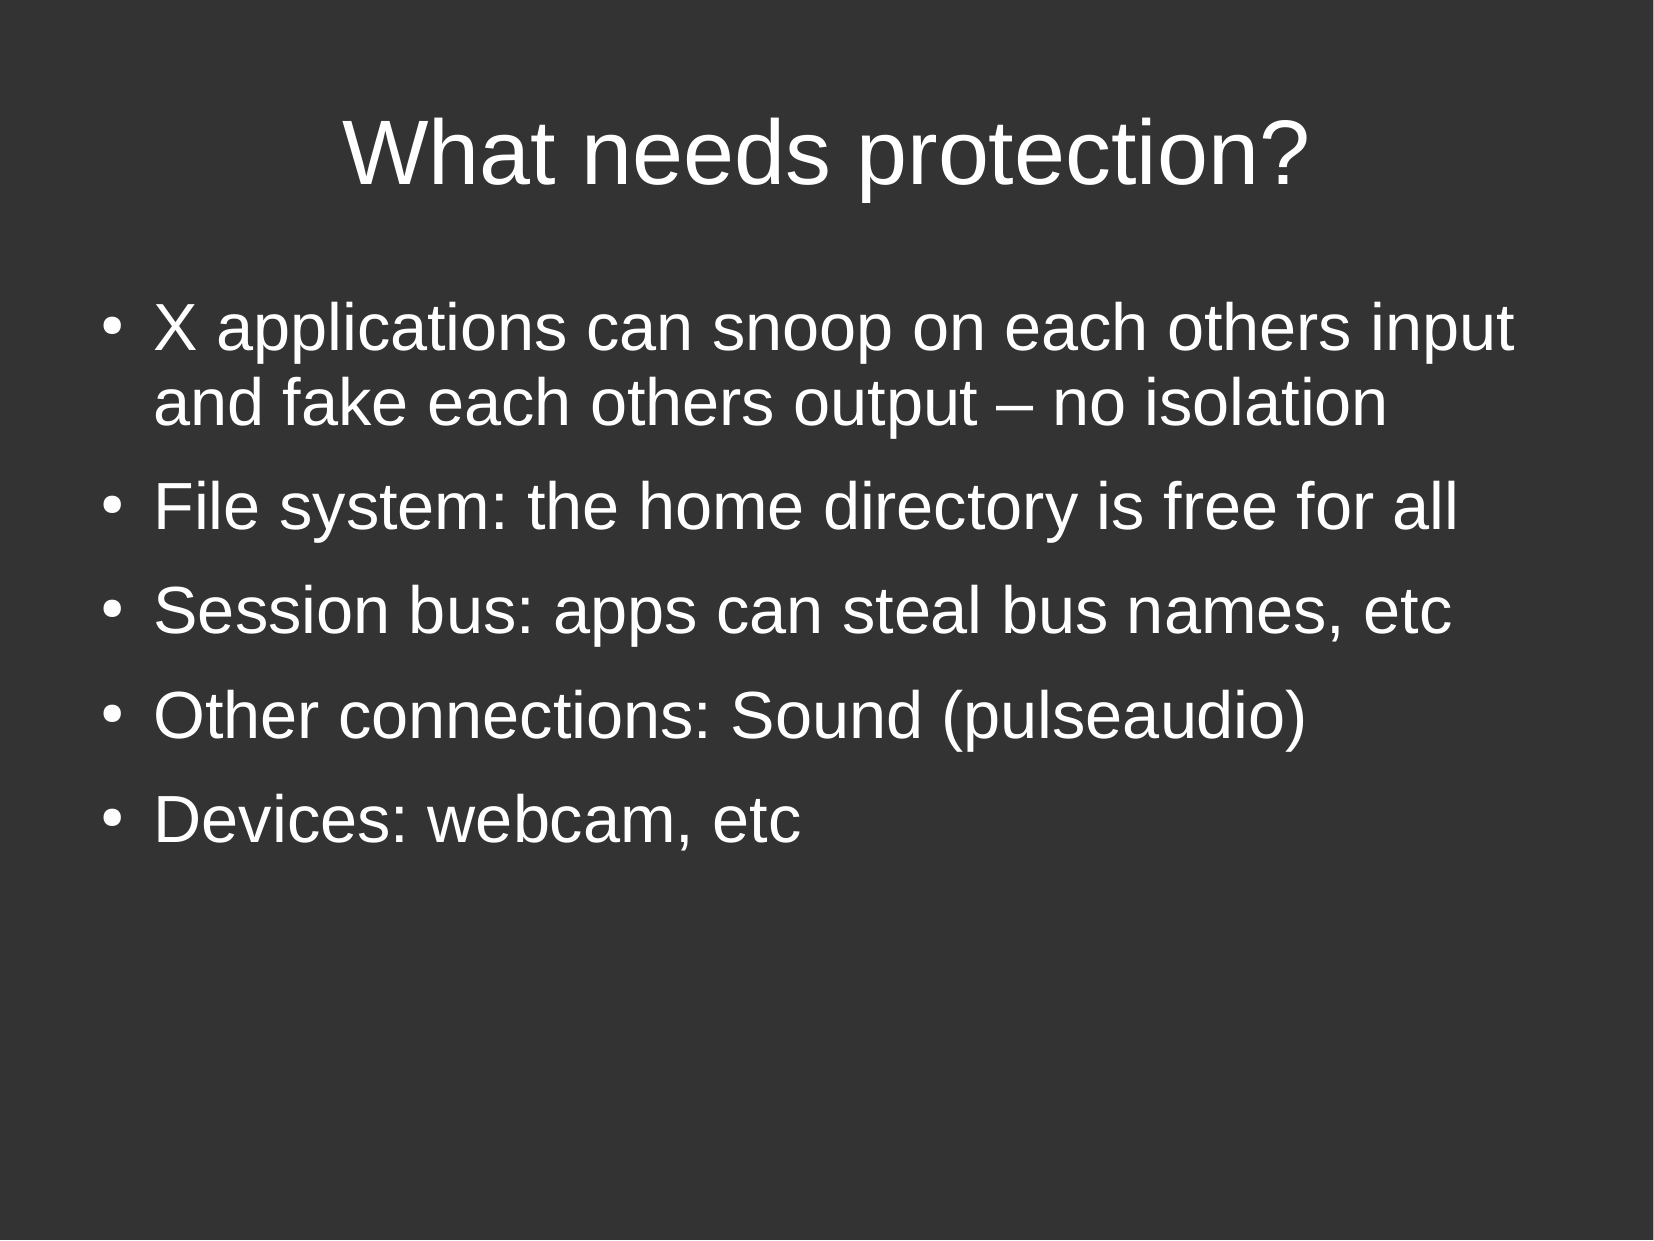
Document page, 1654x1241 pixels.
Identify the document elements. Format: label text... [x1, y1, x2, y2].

title What needs protection? [82, 49, 1571, 257]
list X applications can snoop on each others input and fake each others output – no isolation File system: the home directory is free for all Session bus: apps can steal bus names, etc Other connections: Sound (pulseaudio) Devices: webcam, etc [82, 290, 1571, 1010]
